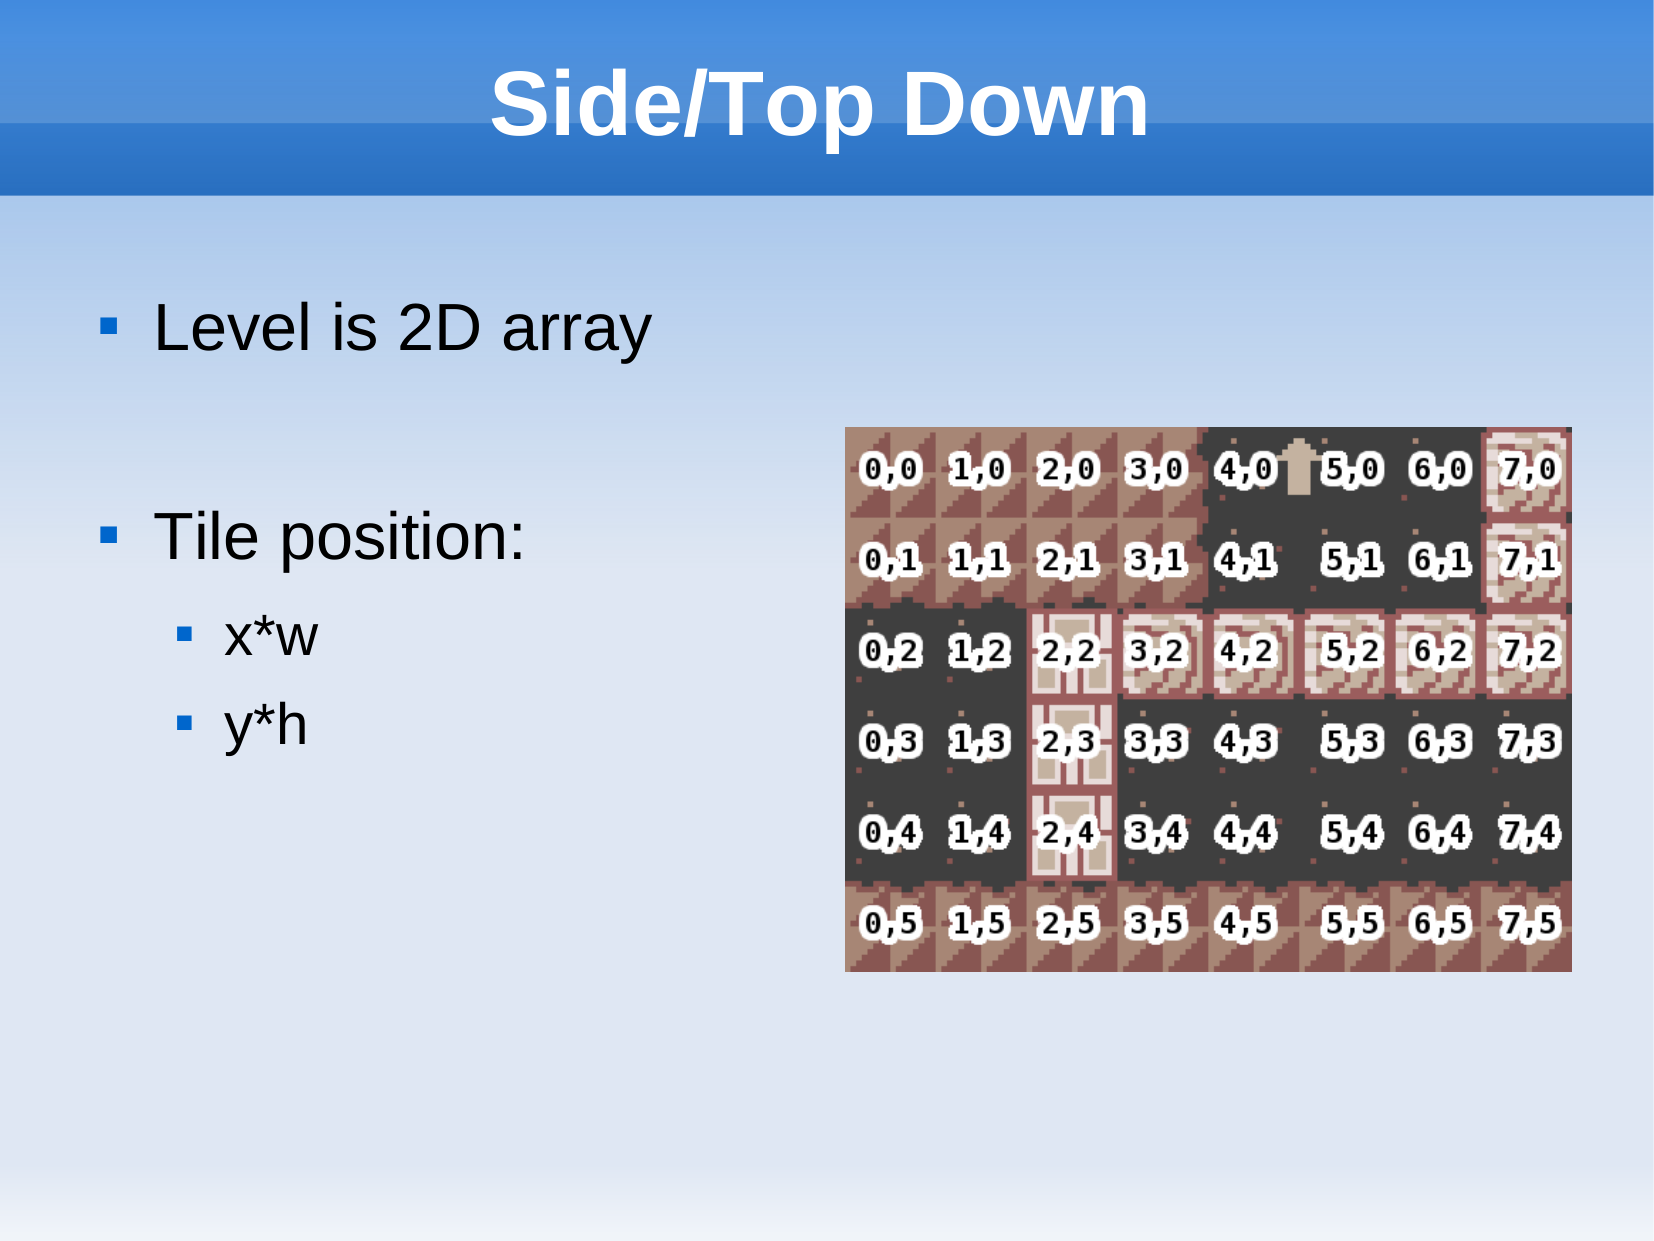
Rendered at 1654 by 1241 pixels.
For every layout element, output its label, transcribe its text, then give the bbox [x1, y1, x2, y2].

list Level is 2D array Tile position: x*w y*h [82, 290, 809, 1110]
picture [0, 0, 1654, 1241]
title Side/Top Down [76, 0, 1565, 208]
